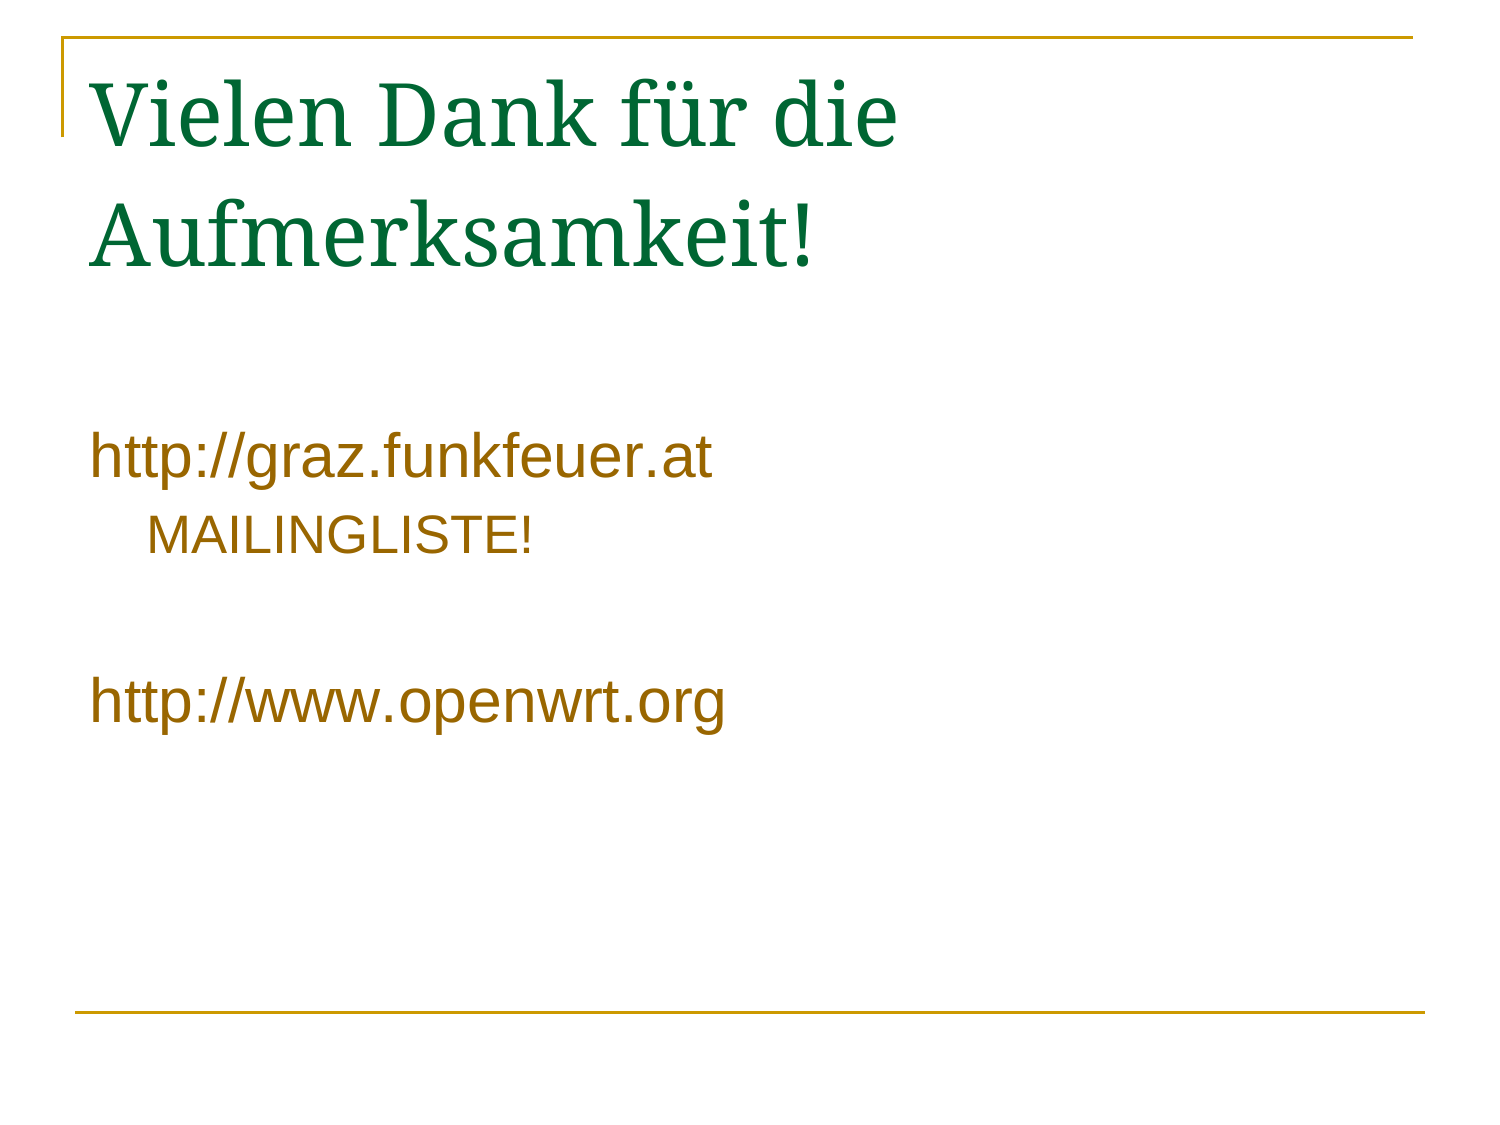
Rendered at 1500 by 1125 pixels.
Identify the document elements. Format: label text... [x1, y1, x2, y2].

list http://graz.funkfeuer.at MAILINGLISTE! http://www.openwrt.org [75, 413, 1426, 1006]
title Vielen Dank für die Aufmerksamkeit! [75, 45, 1426, 272]
